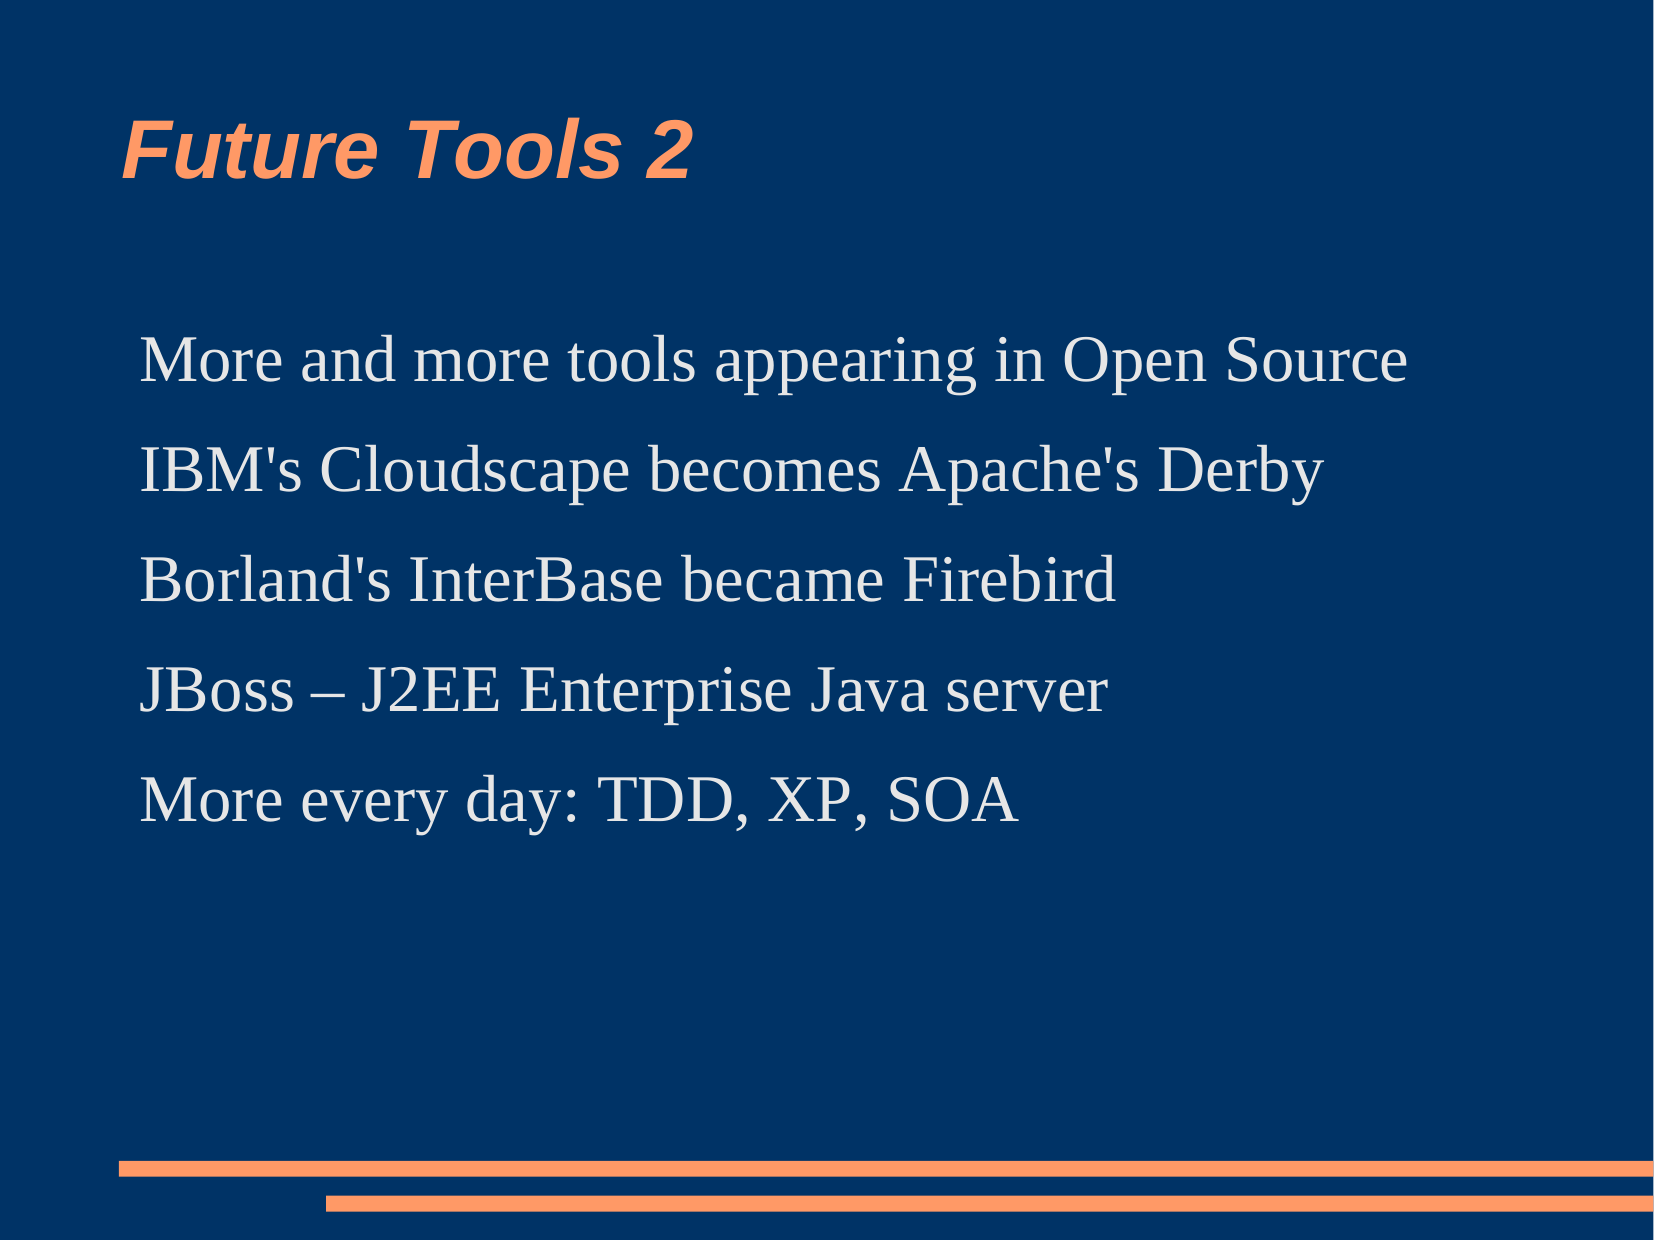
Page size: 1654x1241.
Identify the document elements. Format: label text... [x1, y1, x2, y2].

list More and more tools appearing in Open Source IBM's Cloudscape becomes Apache's Derby Borland's InterBase became Firebird JBoss – J2EE Enterprise Java server More every day: TDD, XP, SOA [121, 322, 1561, 1132]
title Future Tools 2 [121, 46, 1534, 254]
